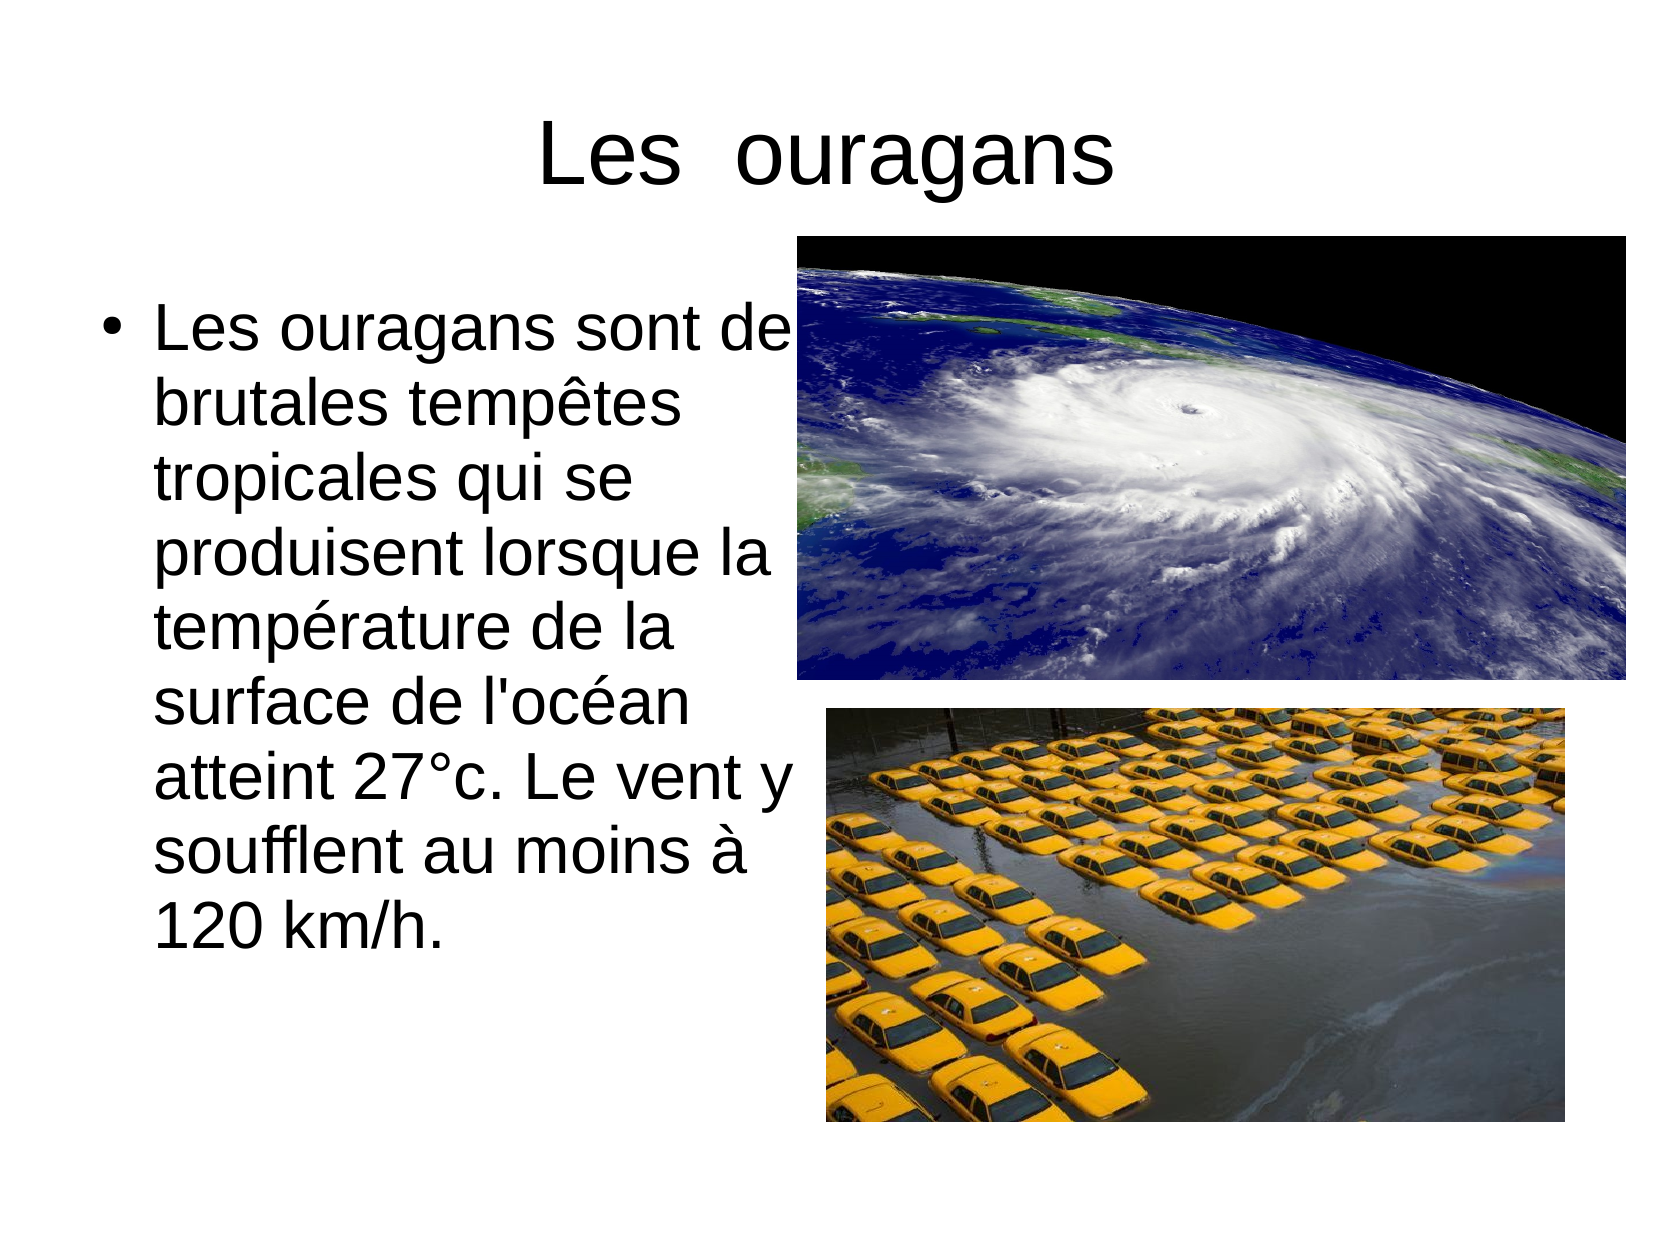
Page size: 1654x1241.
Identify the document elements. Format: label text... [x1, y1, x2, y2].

title Les ouragans [82, 56, 1571, 250]
picture [826, 708, 1565, 1123]
list Les ouragans sont de brutales tempêtes tropicales qui se produisent lorsque la température de la surface de l'océan atteint 27°c. Le vent y soufflent au moins à 120 km/h. [82, 290, 809, 1094]
chart [1565, 717, 1572, 1109]
picture [797, 236, 1626, 680]
